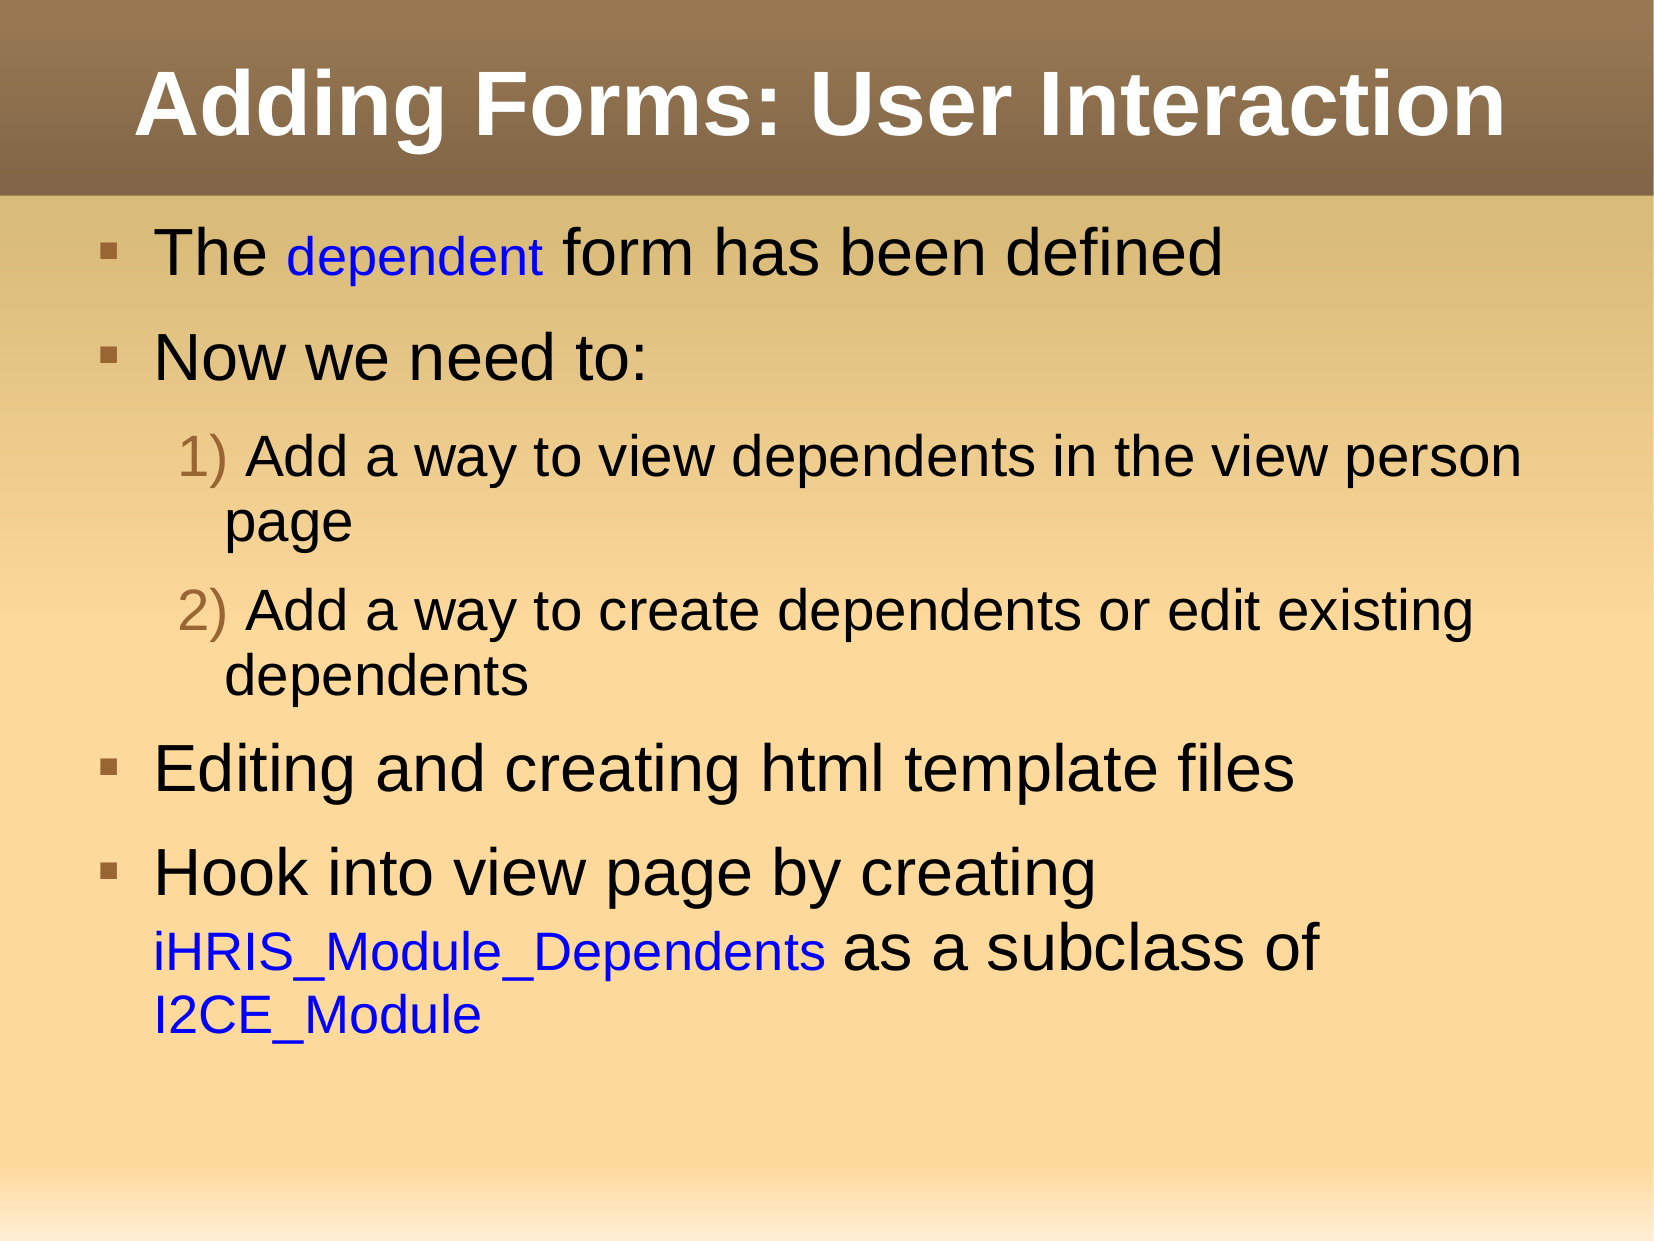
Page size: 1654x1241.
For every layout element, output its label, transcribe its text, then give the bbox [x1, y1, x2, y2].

picture [0, 0, 1654, 1241]
list The dependent form has been defined Now we need to: Add a way to view dependents in the view person page Add a way to create dependents or edit existing dependents Editing and creating html template files Hook into view page by creating iHRIS_Module_Dependents as a subclass of I2CE_Module [82, 215, 1571, 1046]
title Adding Forms: User Interaction [76, 7, 1565, 200]
